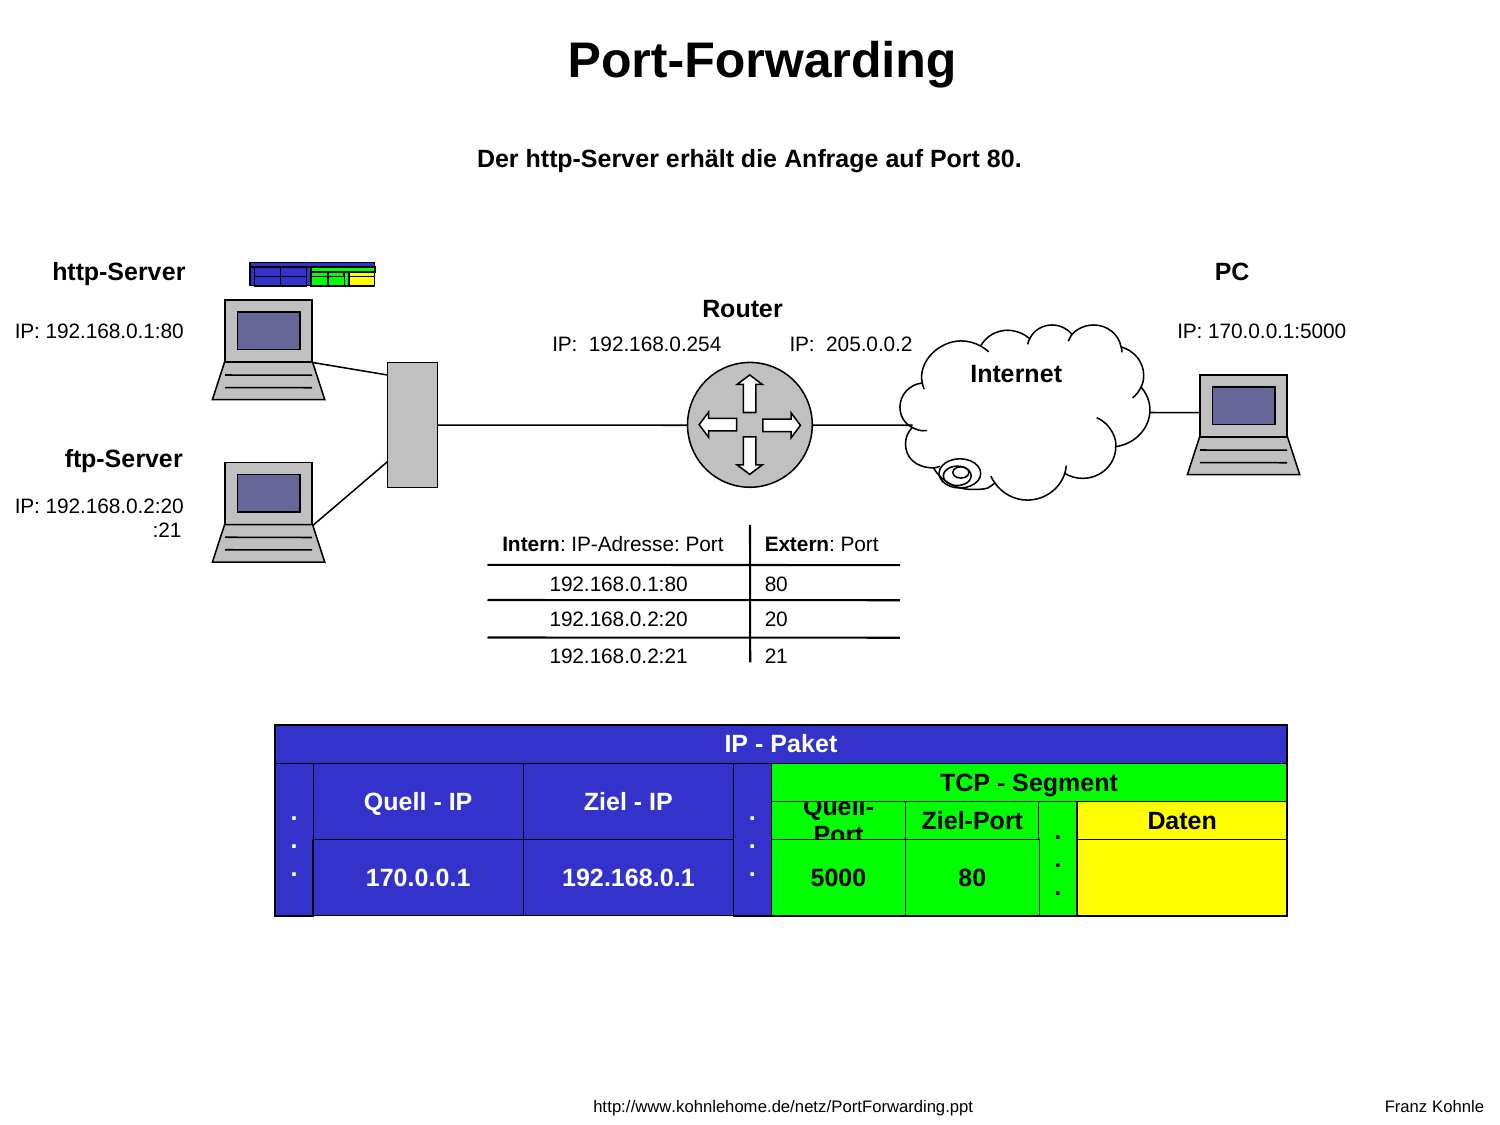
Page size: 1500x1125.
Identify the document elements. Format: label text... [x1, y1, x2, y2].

text_box [1187, 375, 1300, 475]
text_box Franz Kohnle [1370, 1089, 1500, 1125]
text_box [387, 362, 438, 488]
text_box 5000 [771, 839, 905, 916]
text_box 21 [750, 637, 901, 678]
text_box 192.168.0.1:80 [487, 566, 749, 599]
text_box Ziel - IP [524, 764, 734, 839]
text_box [1078, 840, 1288, 916]
text_box Intern: IP-Adresse: Port [487, 524, 749, 563]
text_box Quell-Port [771, 802, 905, 839]
text_box ... [1038, 802, 1078, 916]
text_box Internet [899, 324, 1150, 501]
text_box 192.168.0.2:21 [487, 637, 750, 663]
text_box Quell - IP [314, 764, 524, 839]
text_box ... [275, 763, 314, 916]
text_box Daten [1078, 801, 1288, 840]
text_box http://www.kohnlehome.de/netz/PortForwarding.ppt [578, 1089, 991, 1125]
text_box [212, 299, 325, 400]
text_box ftp-Server [49, 437, 199, 487]
text_box [687, 362, 813, 488]
text_box http-Server [37, 249, 202, 322]
text_box ... [734, 764, 771, 916]
text_box Extern: Port [752, 524, 901, 564]
text_box IP - Paket [275, 725, 1288, 764]
text_box Router [687, 287, 798, 331]
text_box IP: 170.0.0.1:5000 [1162, 312, 1362, 352]
text_box IP: 192.168.0.1:80 [0, 312, 199, 352]
text_box 192.168.0.2:20 [487, 602, 750, 625]
text_box 170.0.0.1 [313, 839, 523, 916]
text_box [249, 262, 375, 287]
text_box [212, 462, 325, 563]
text_box Port-Forwarding [552, 24, 972, 97]
text_box 20 [750, 601, 901, 636]
text_box Der http-Server erhält die Anfrage auf Port 80. [462, 137, 1038, 181]
text_box 80 [905, 839, 1040, 916]
text_box IP: 192.168.0.254 [537, 324, 737, 364]
text_box 80 [752, 566, 901, 599]
text_box Ziel-Port [905, 802, 1038, 839]
text_box PC [1200, 249, 1265, 294]
text_box IP: 192.168.0.2:20 :21 [0, 487, 199, 550]
text_box TCP - Segment [771, 763, 1287, 802]
text_box IP: 205.0.0.2 [774, 324, 928, 364]
text_box 192.168.0.1 [523, 839, 734, 916]
